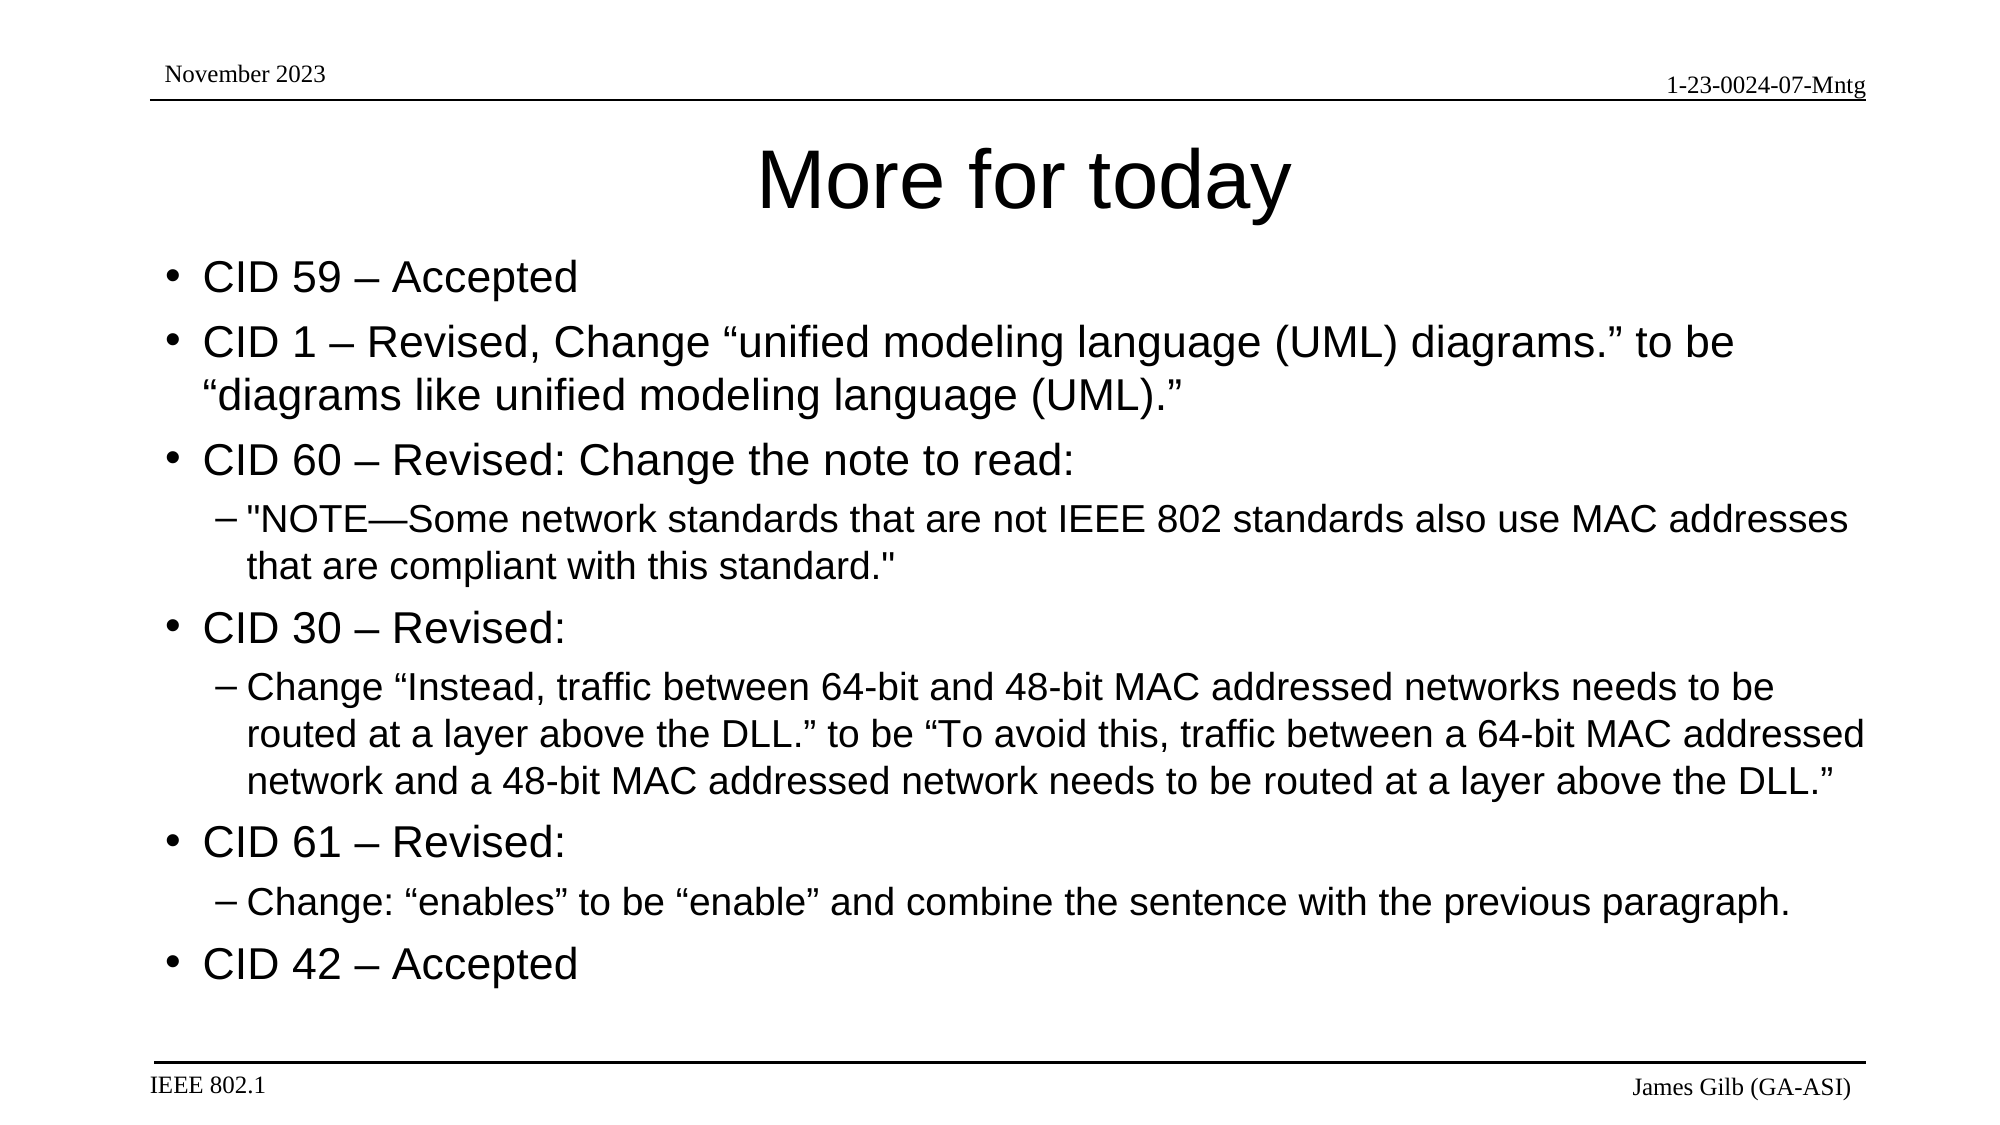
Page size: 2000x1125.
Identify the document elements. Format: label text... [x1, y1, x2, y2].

title More for today [149, 112, 1900, 238]
list CID 59 – Accepted CID 1 – Revised, Change “unified modeling language (UML) diagrams.” to be “diagrams like unified modeling language (UML).” CID 60 – Revised: Change the note to read: "NOTE—Some network standards that are not IEEE 802 standards also use MAC addresses that are compliant with this standard." CID 30 – Revised: Change “Instead, traffic between 64-bit and 48-bit MAC addressed networks needs to be routed at a layer above the DLL.” to be “To avoid this, traffic between a 64-bit MAC addressed network and a 48-bit MAC addressed network needs to be routed at a layer above the DLL.” CID 61 – Revised: Change: “enables” to be “enable” and combine the sentence with the previous paragraph. CID 42 – Accepted [150, 239, 1900, 1051]
